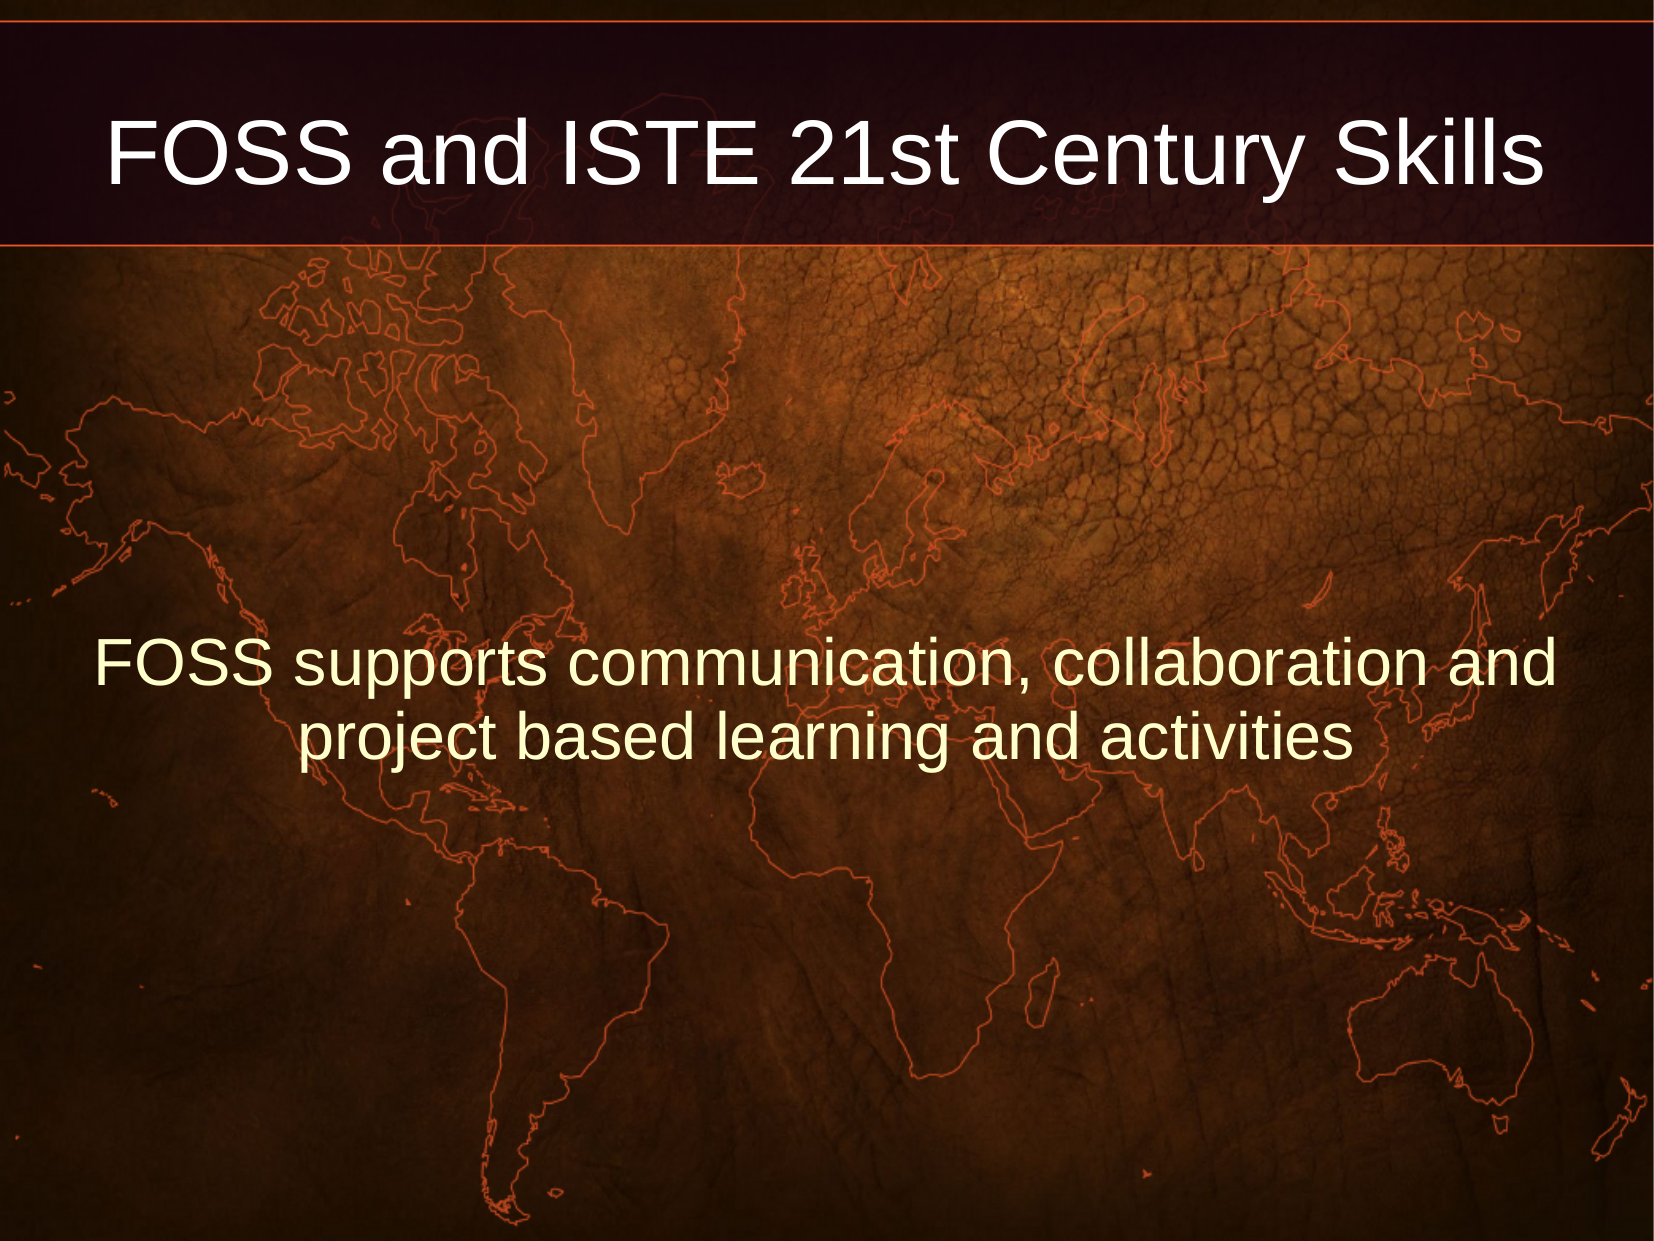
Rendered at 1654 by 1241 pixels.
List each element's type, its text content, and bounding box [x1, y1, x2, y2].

subtitle FOSS supports communication, collaboration and project based learning and activities [82, 297, 1571, 1102]
picture [0, 0, 1654, 1241]
title FOSS and ISTE 21st Century Skills [82, 49, 1571, 257]
